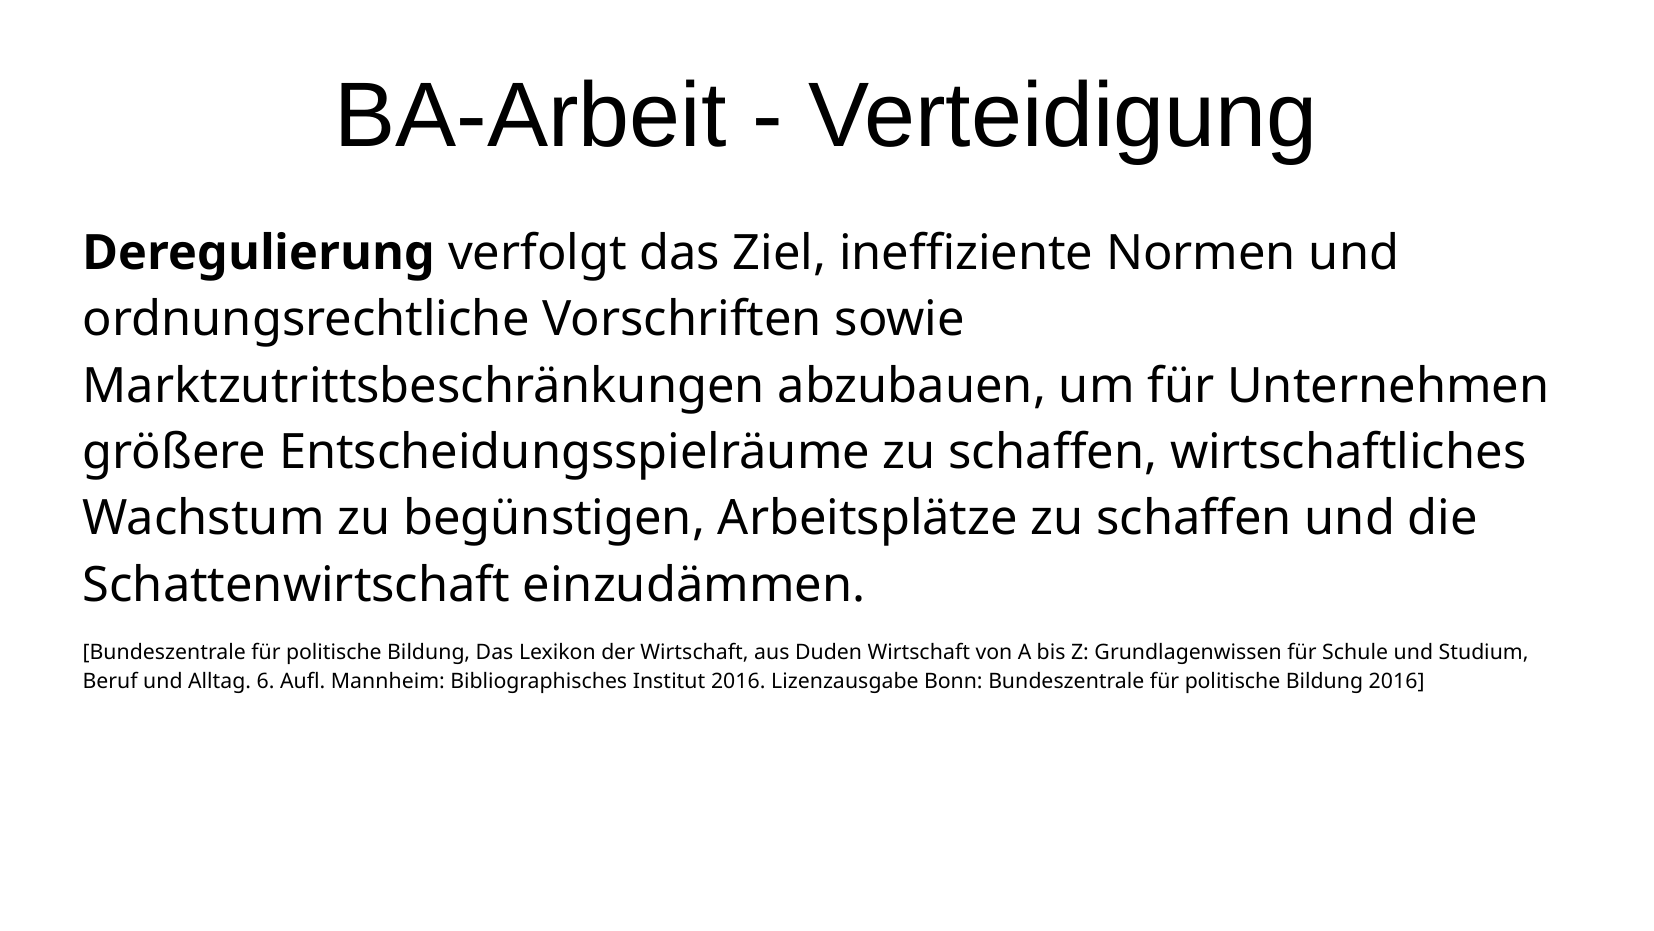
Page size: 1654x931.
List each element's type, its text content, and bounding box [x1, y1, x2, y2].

title BA-Arbeit - Verteidigung [82, 37, 1571, 193]
list Deregulierung verfolgt das Ziel, ineffiziente Normen und ordnungsrechtliche Vorschriften sowie Marktzutrittsbeschränkungen abzubauen, um für Unternehmen größere Entscheidungsspielräume zu schaffen, wirtschaftliches Wachstum zu begünstigen, Arbeitsplätze zu schaffen und die Schattenwirtschaft einzudämmen. [Bundeszentrale für politische Bildung, Das Lexikon der Wirtschaft, aus Duden Wirtschaft von A bis Z: Grundlagenwissen für Schule und Studium, Beruf und Alltag. 6. Aufl. Mannheim: Bibliographisches Institut 2016. Lizenzausgabe Bonn: Bundeszentrale für politische Bildung 2016] [82, 217, 1571, 758]
